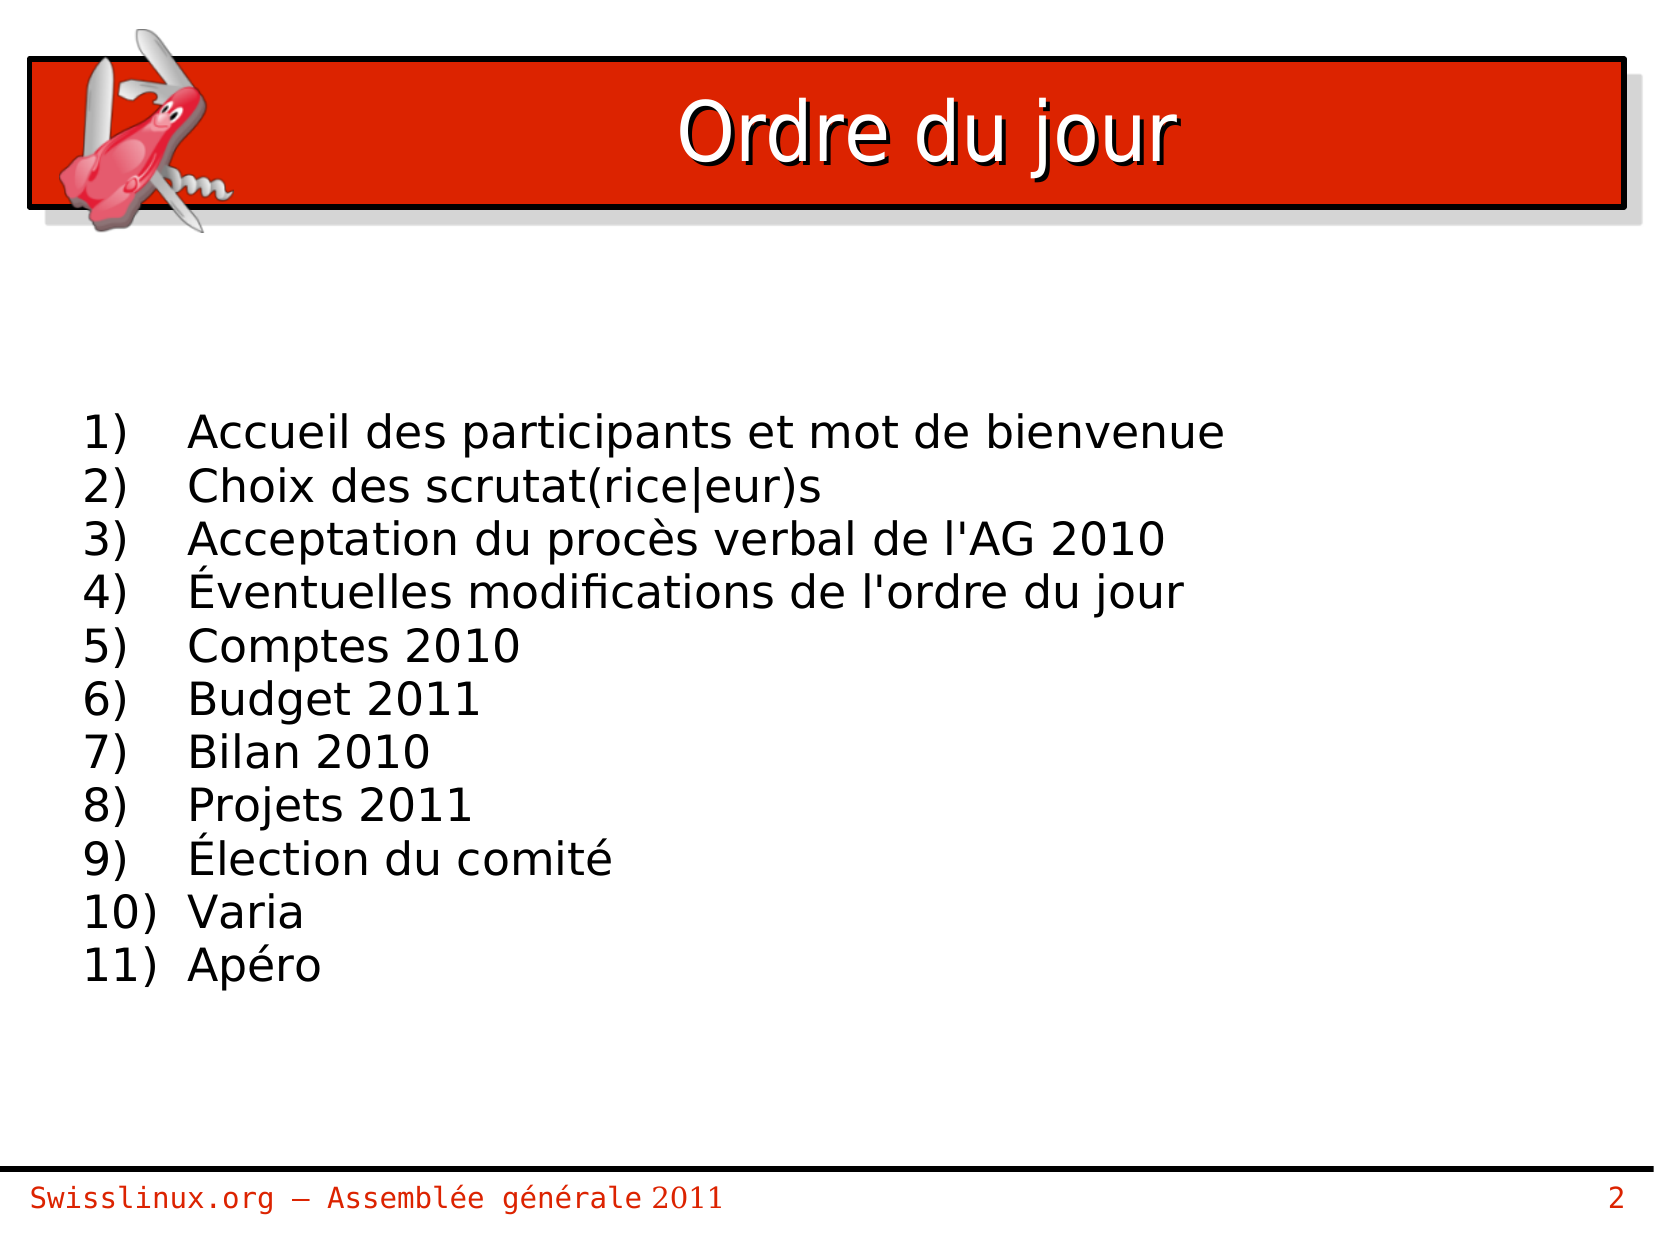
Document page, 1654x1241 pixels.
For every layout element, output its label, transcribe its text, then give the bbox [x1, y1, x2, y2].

picture [59, 29, 234, 233]
subtitle Accueil des participants et mot de bienvenue Choix des scrutat(rice|eur)s Acceptation du procès verbal de l'AG 2010 Éventuelles modifications de l'ordre du jour Comptes 2010 Budget 2011 Bilan 2010 Projets 2011 Élection du comité Varia Apéro [82, 290, 1571, 1109]
title Ordre du jour [259, 84, 1595, 182]
